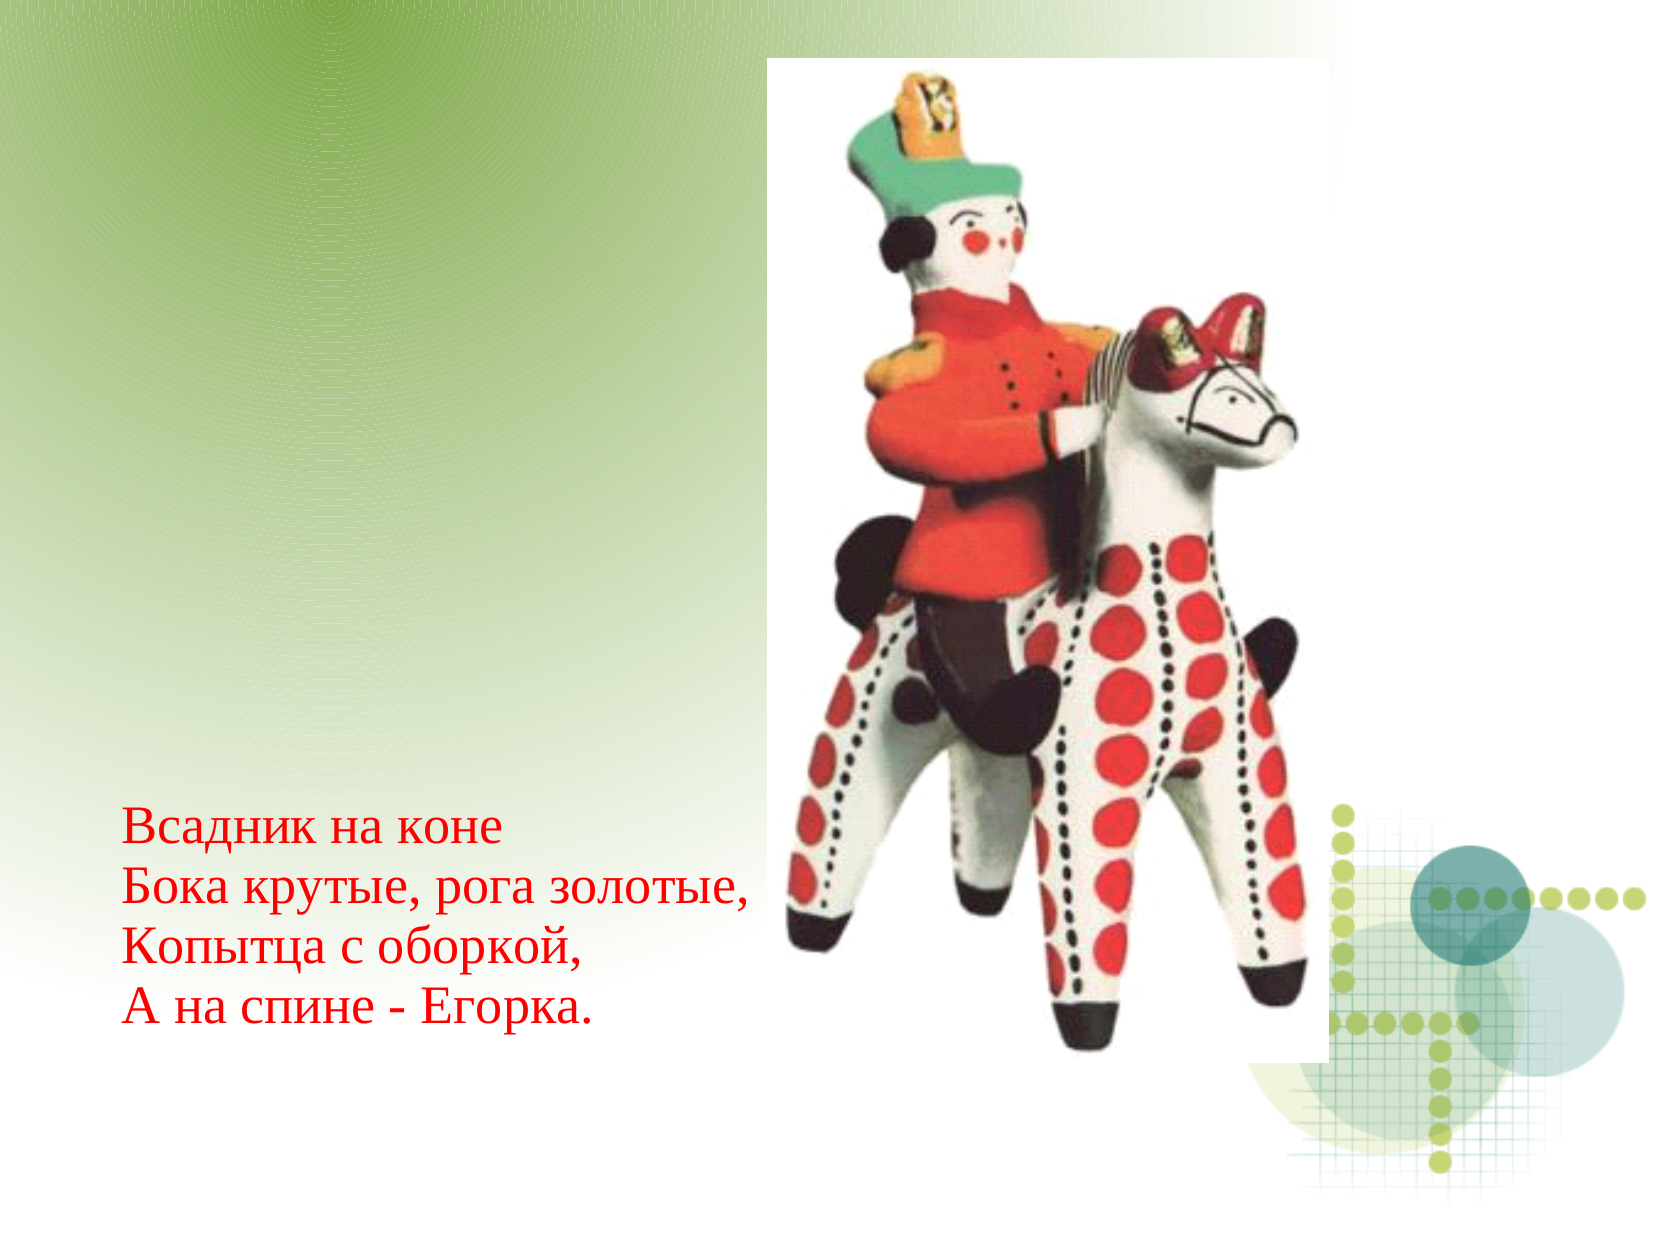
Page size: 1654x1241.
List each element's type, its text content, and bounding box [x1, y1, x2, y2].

picture [767, 58, 1329, 1063]
subtitle Всадник на коне Бока крутые, рога золотые, Копытца с оборкой, А на спине - Егорка. [121, 110, 1534, 1119]
picture [1224, 792, 1654, 1211]
